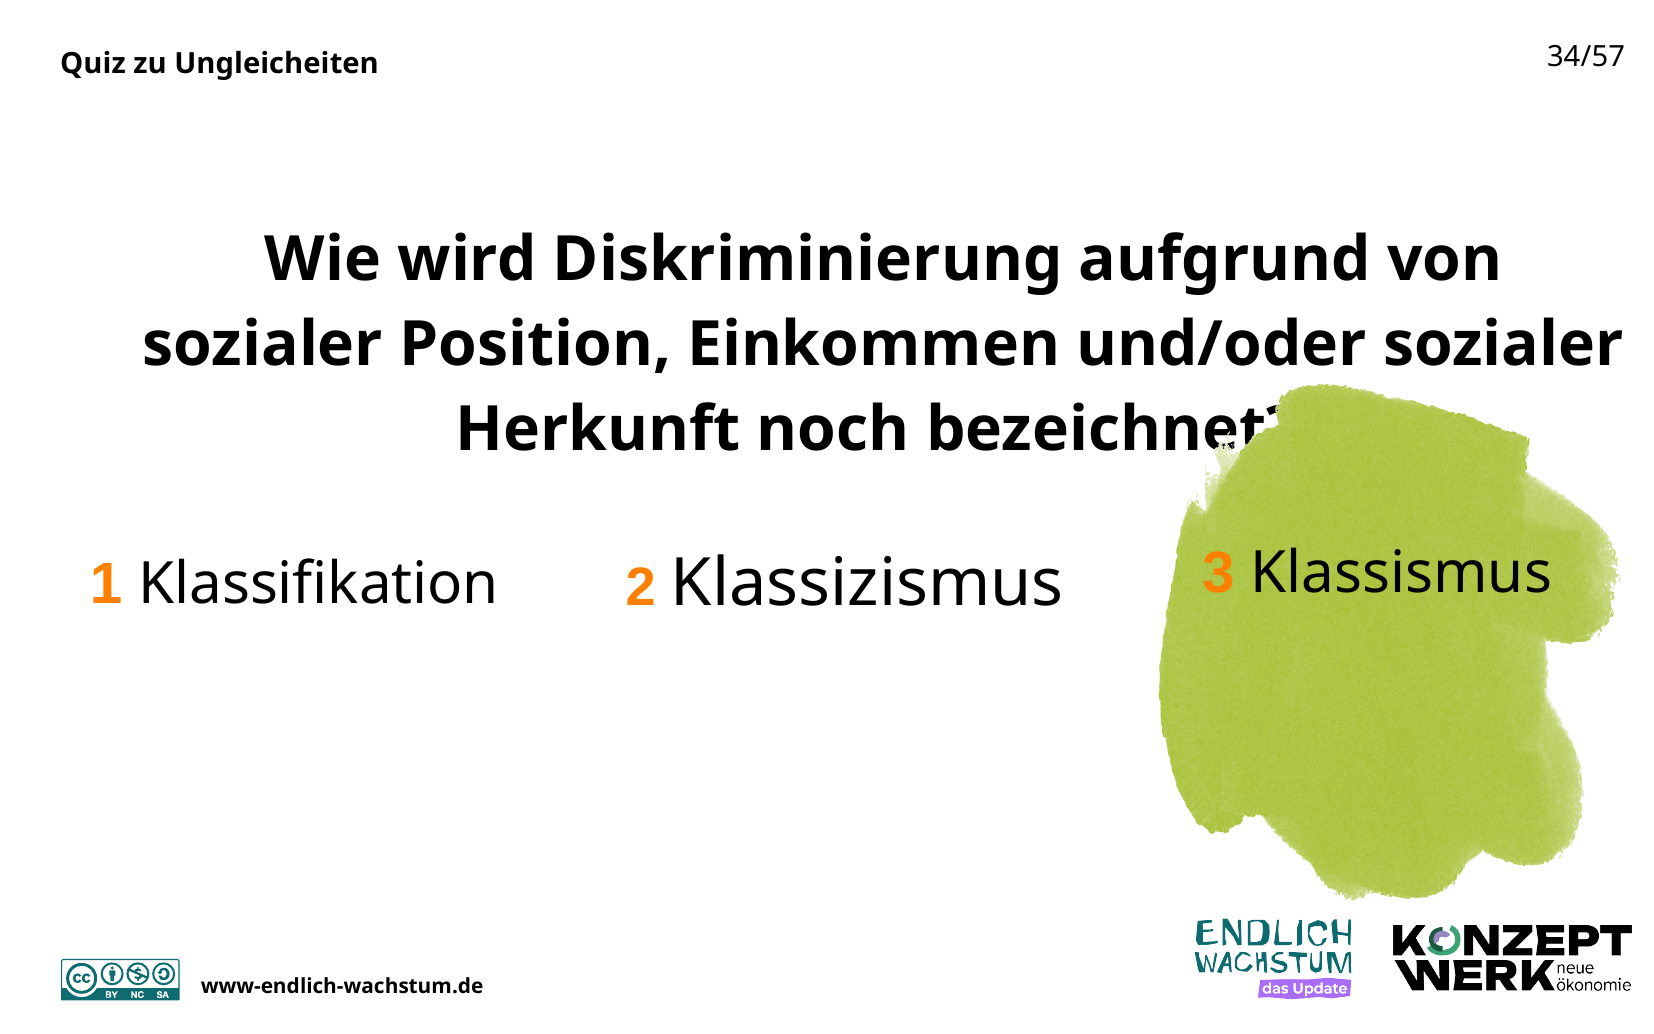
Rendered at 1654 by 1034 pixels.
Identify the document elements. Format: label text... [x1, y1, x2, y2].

text_box 1 Klassifikation [4, 533, 527, 912]
picture [1158, 383, 1621, 901]
text_box 3 Klassismus [1116, 522, 1578, 901]
picture [1387, 917, 1636, 997]
title Wie wird Diskriminierung aufgrund von sozialer Position, Einkommen und/oder sozialer Herkunft noch bezeichnet? [140, 106, 1629, 576]
text_box 2 Klassizismus [540, 527, 1081, 792]
picture [1176, 901, 1374, 1011]
